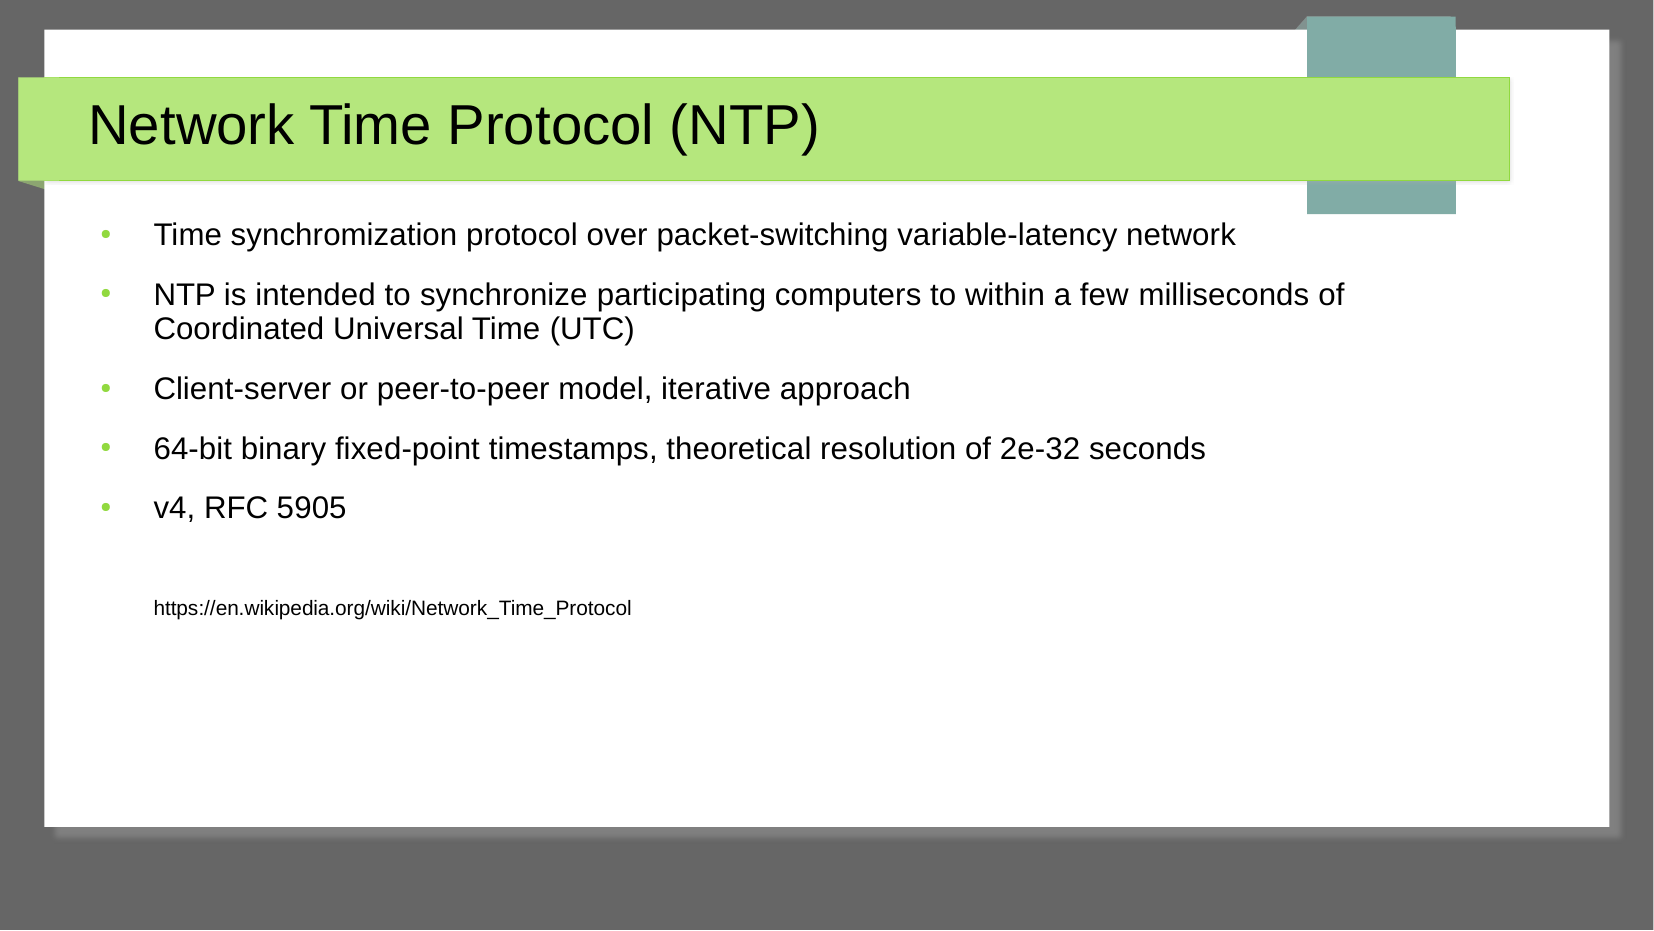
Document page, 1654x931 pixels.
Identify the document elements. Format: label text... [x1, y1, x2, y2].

list Time synchromization protocol over packet-switching variable-latency network NTP is intended to synchronize participating computers to within a few milliseconds of Coordinated Universal Time (UTC) Client-server or peer-to-peer model, iterative approach 64-bit binary fixed-point timestamps, theoretical resolution of 2e-32 seconds v4, RFC 5905 https://en.wikipedia.org/wiki/Network_Time_Protocol [82, 217, 1571, 758]
title Network Time Protocol (NTP) [88, 73, 1506, 178]
